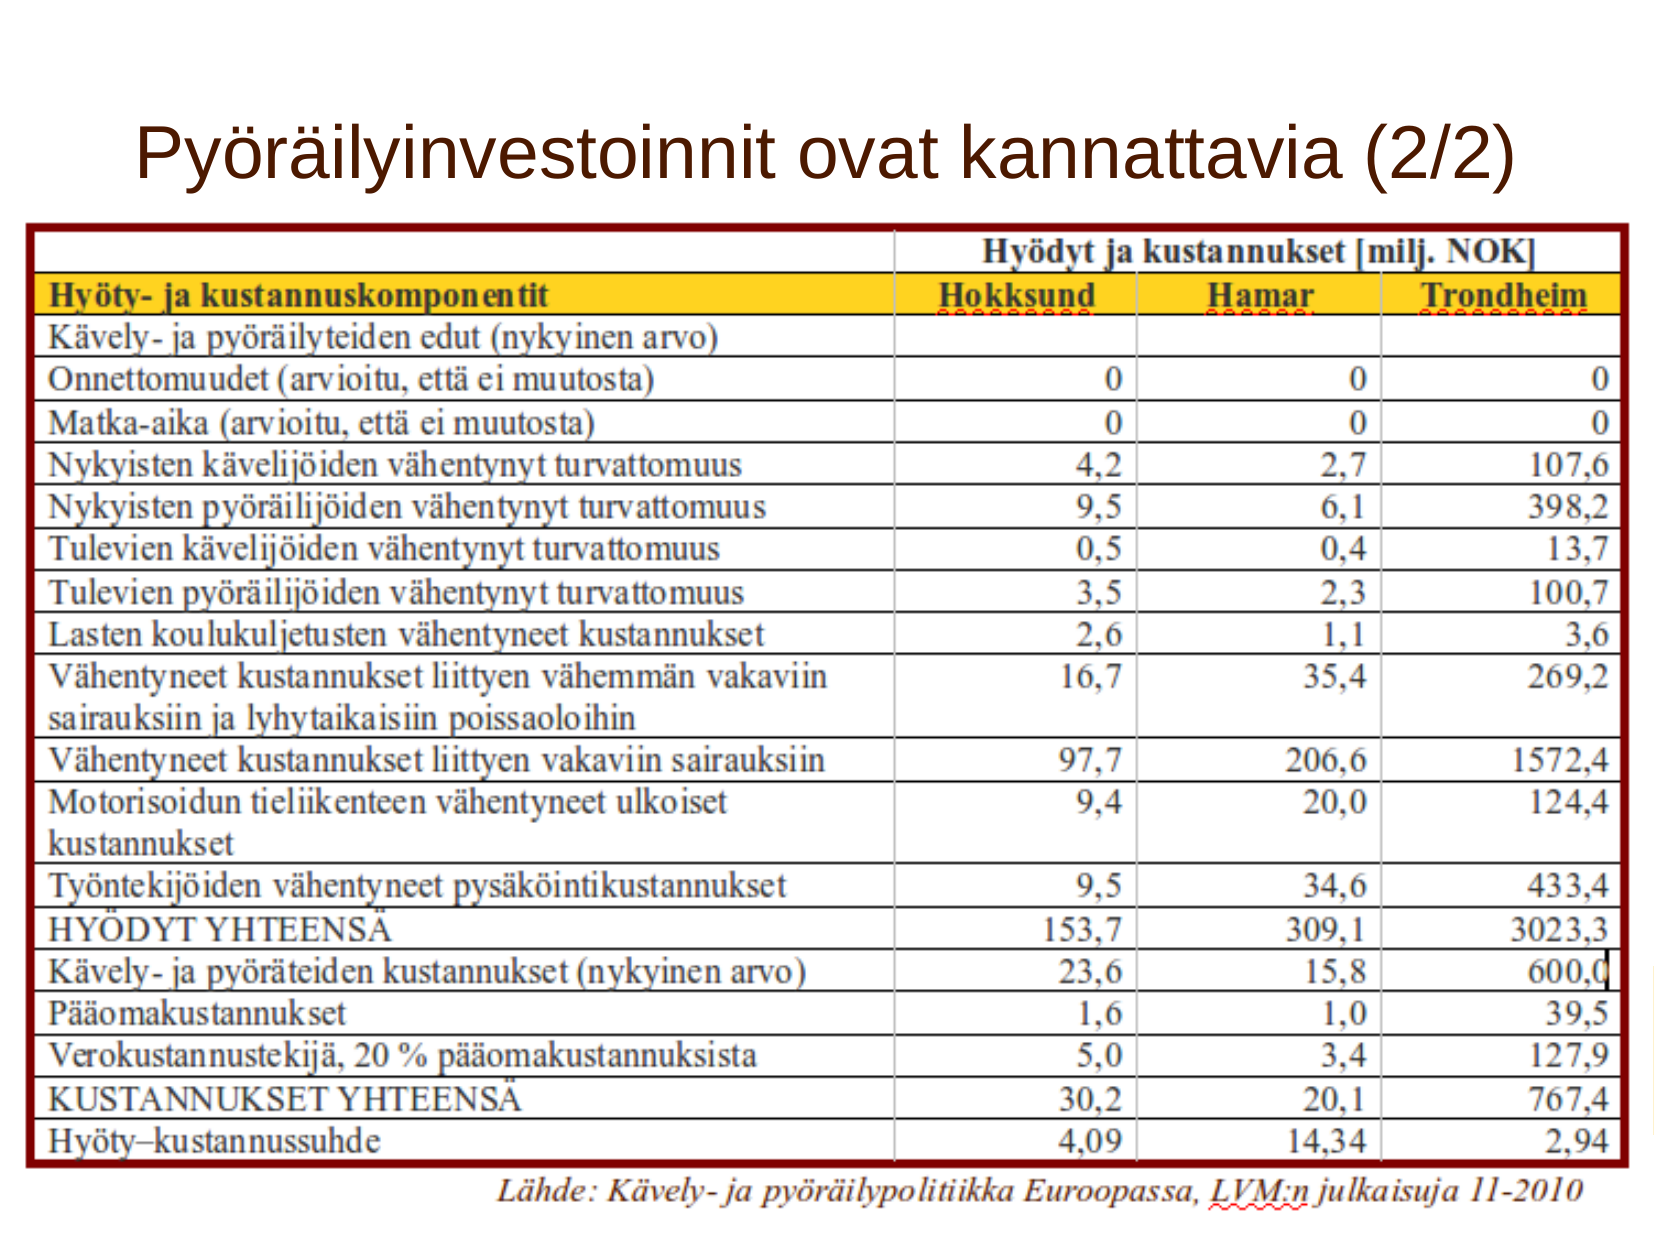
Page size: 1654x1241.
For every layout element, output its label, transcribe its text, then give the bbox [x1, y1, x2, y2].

title Pyöräilyinvestoinnit ovat kannattavia (2/2) [82, 49, 1571, 195]
picture [0, 195, 1654, 1216]
